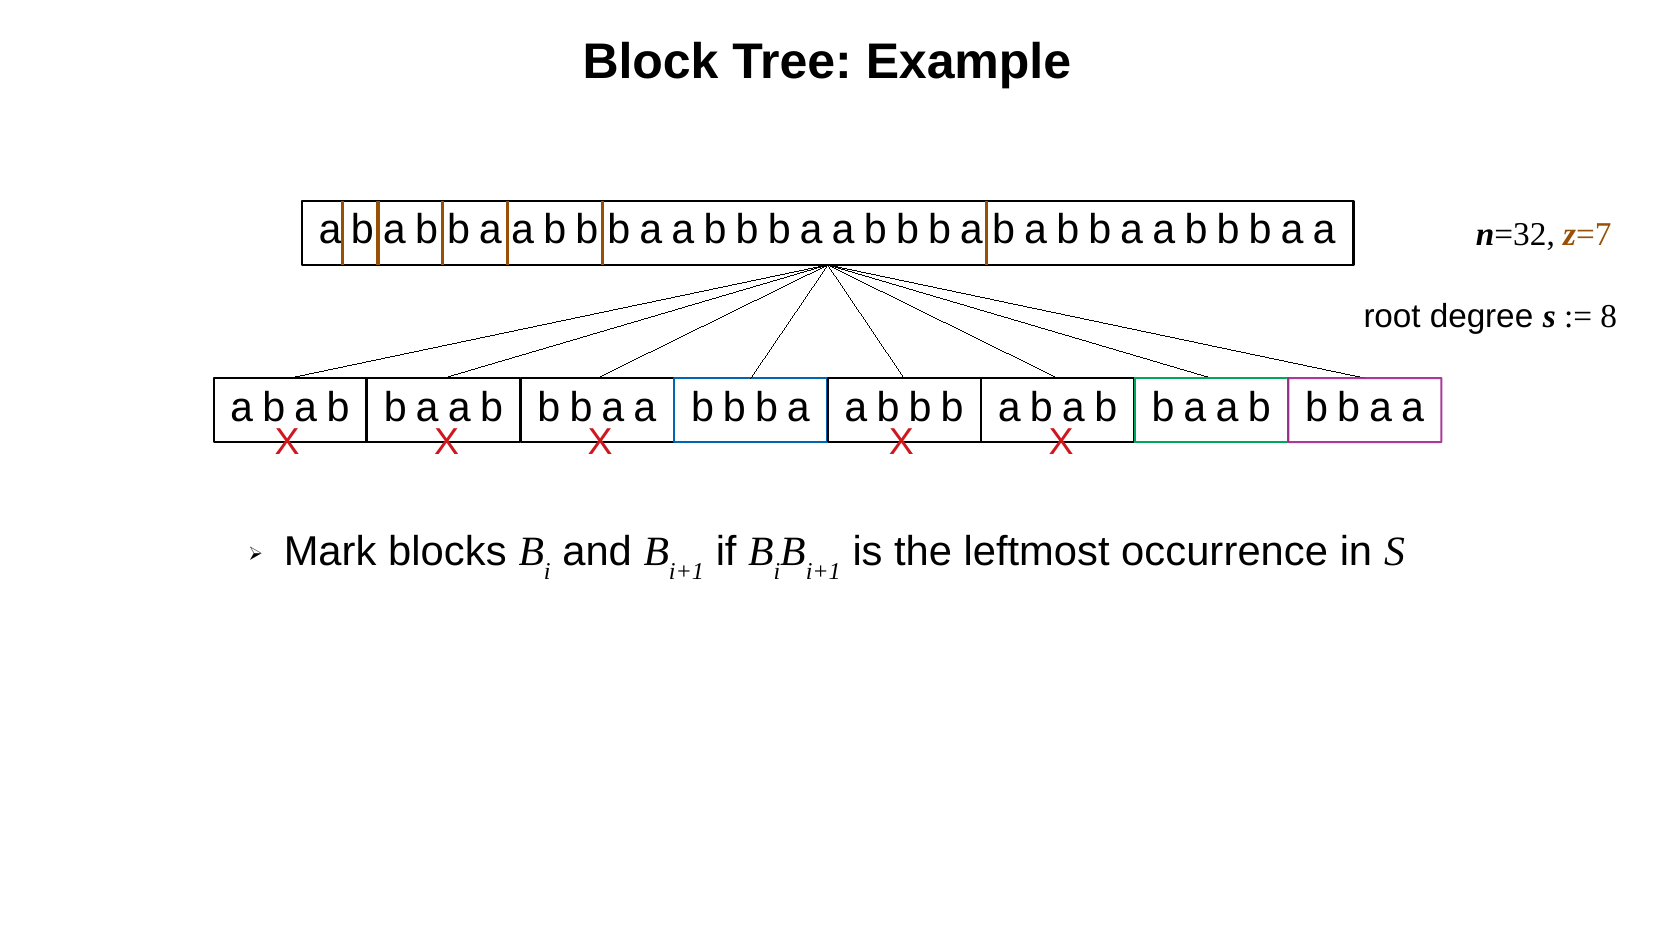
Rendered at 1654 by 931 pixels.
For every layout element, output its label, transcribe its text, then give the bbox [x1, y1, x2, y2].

text_box ababbaabbbaabbbaabbbababbaabbbaa [302, 200, 343, 265]
text_box root degree s := 8 [1348, 290, 1632, 343]
text_box Block Tree: Example [567, 0, 1087, 125]
text_box baab [367, 378, 520, 443]
text_box ababbaabbbaabbbaabbbababbaabbbaa [509, 200, 603, 265]
text_box ababbaabbbaabbbaabbbababbaabbbaa [380, 200, 443, 265]
text_box ababbaabbbaabbbaabbbababbaabbbaa [344, 200, 379, 265]
text_box ababbaabbbaabbbaabbbababbaabbbaa [988, 200, 1354, 265]
text_box abbb [827, 377, 980, 443]
text_box X [874, 412, 929, 470]
text_box baab [1134, 377, 1287, 443]
text_box ababbaabbbaabbbaabbbababbaabbbaa [444, 200, 508, 265]
text_box X [572, 412, 628, 470]
text_box X [259, 412, 315, 470]
text_box n=32, z=7 [1461, 207, 1627, 260]
text_box ababbaabbbaabbbaabbbababbaabbbaa [604, 200, 987, 265]
text_box X [1033, 412, 1089, 470]
text_box bbaa [520, 377, 673, 443]
text_box bbaa [1288, 378, 1442, 443]
text_box abab [213, 377, 366, 443]
text_box bbba [674, 378, 827, 443]
text_box X [419, 412, 474, 470]
text_box abab [981, 378, 1134, 443]
text_box Mark blocks Bi and Bi+1 if BiBi+1 is the leftmost occurrence in S [233, 520, 1420, 593]
